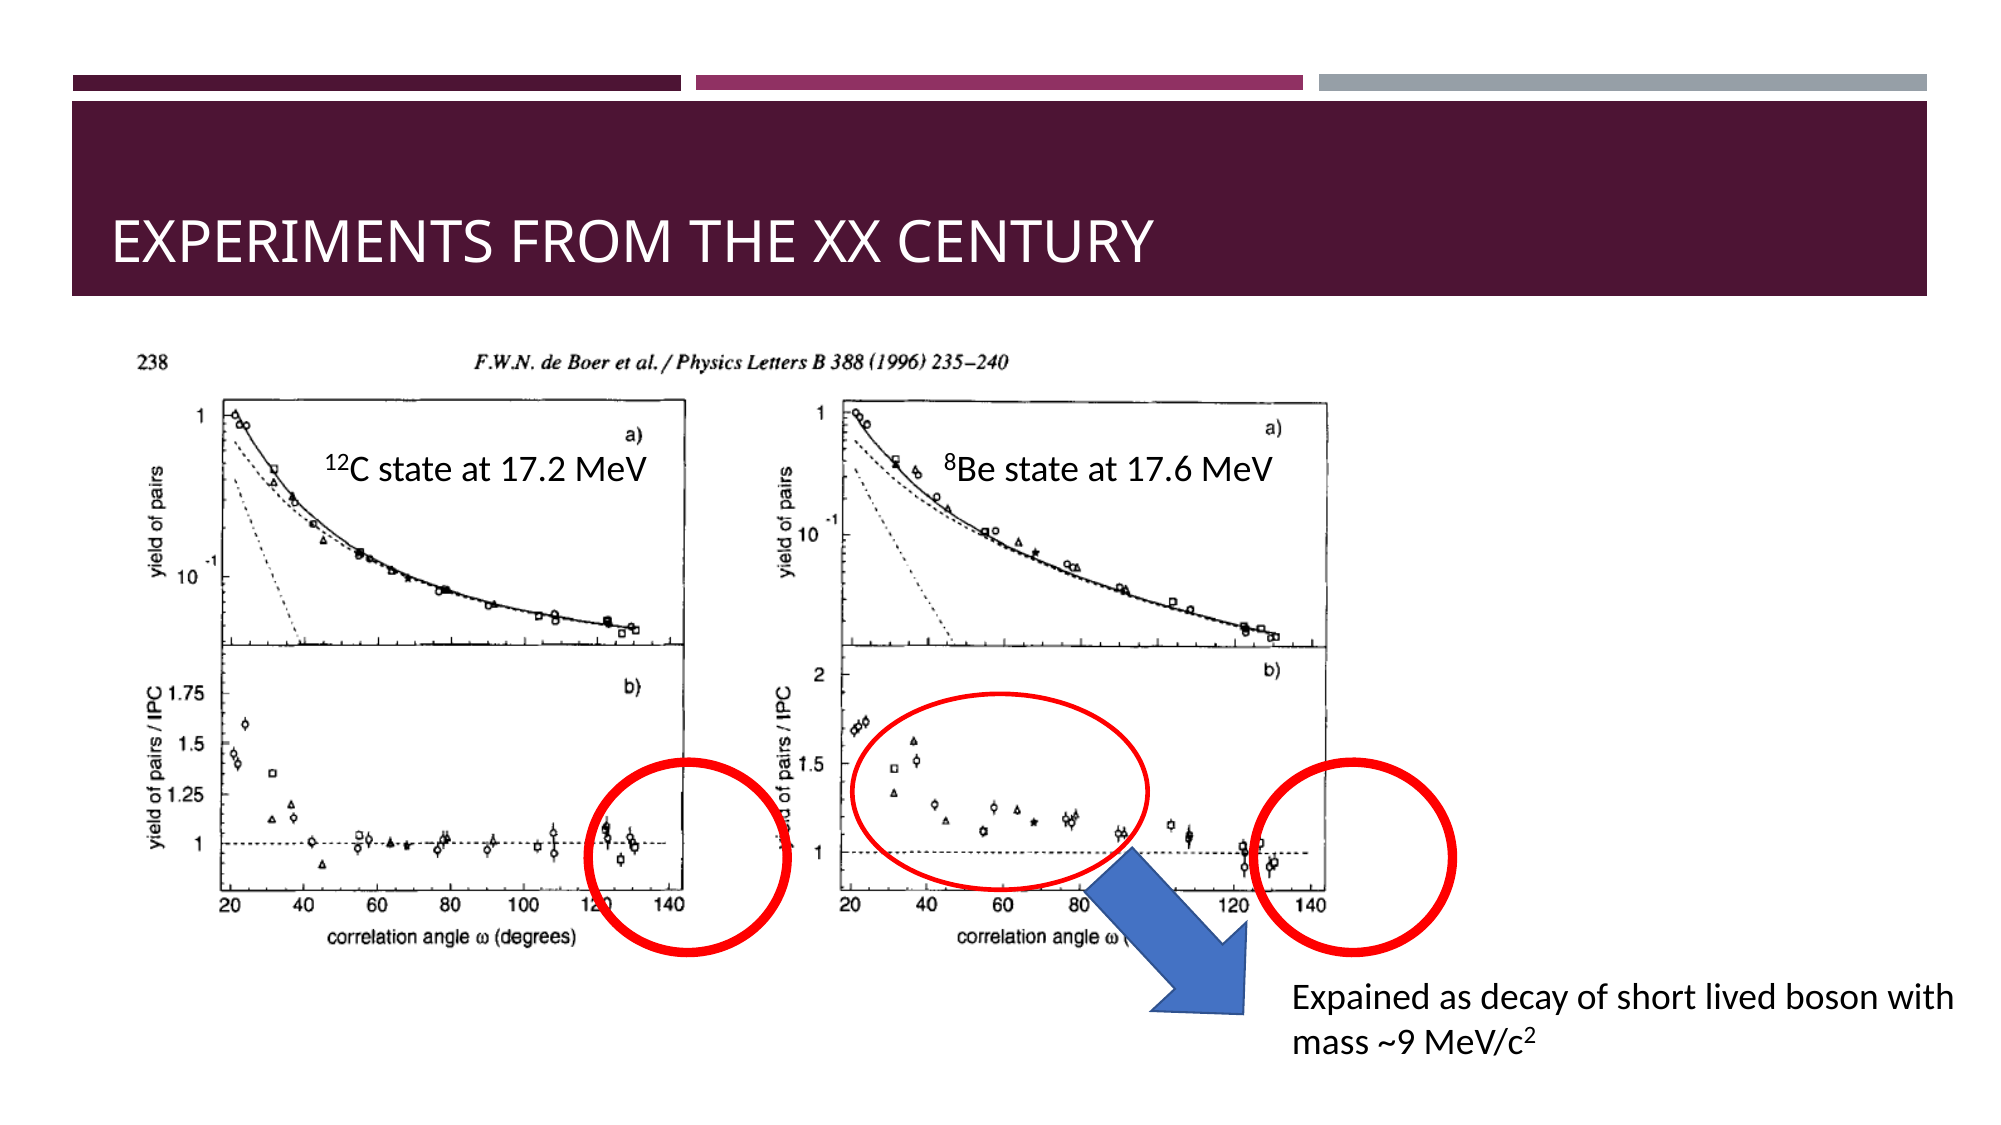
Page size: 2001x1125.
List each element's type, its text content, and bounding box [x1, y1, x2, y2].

text_box [1084, 847, 1247, 1015]
text_box 12C state at 17.2 MeV [309, 436, 666, 497]
text_box Expained as decay of short lived boson with mass ~9 MeV/c2 [1276, 964, 1983, 1071]
title Experiments from the XX century [95, 115, 1905, 282]
picture [1259, 767, 1377, 947]
text_box 8Be state at 17.6 MeV [920, 436, 1293, 497]
picture [95, 326, 1377, 965]
